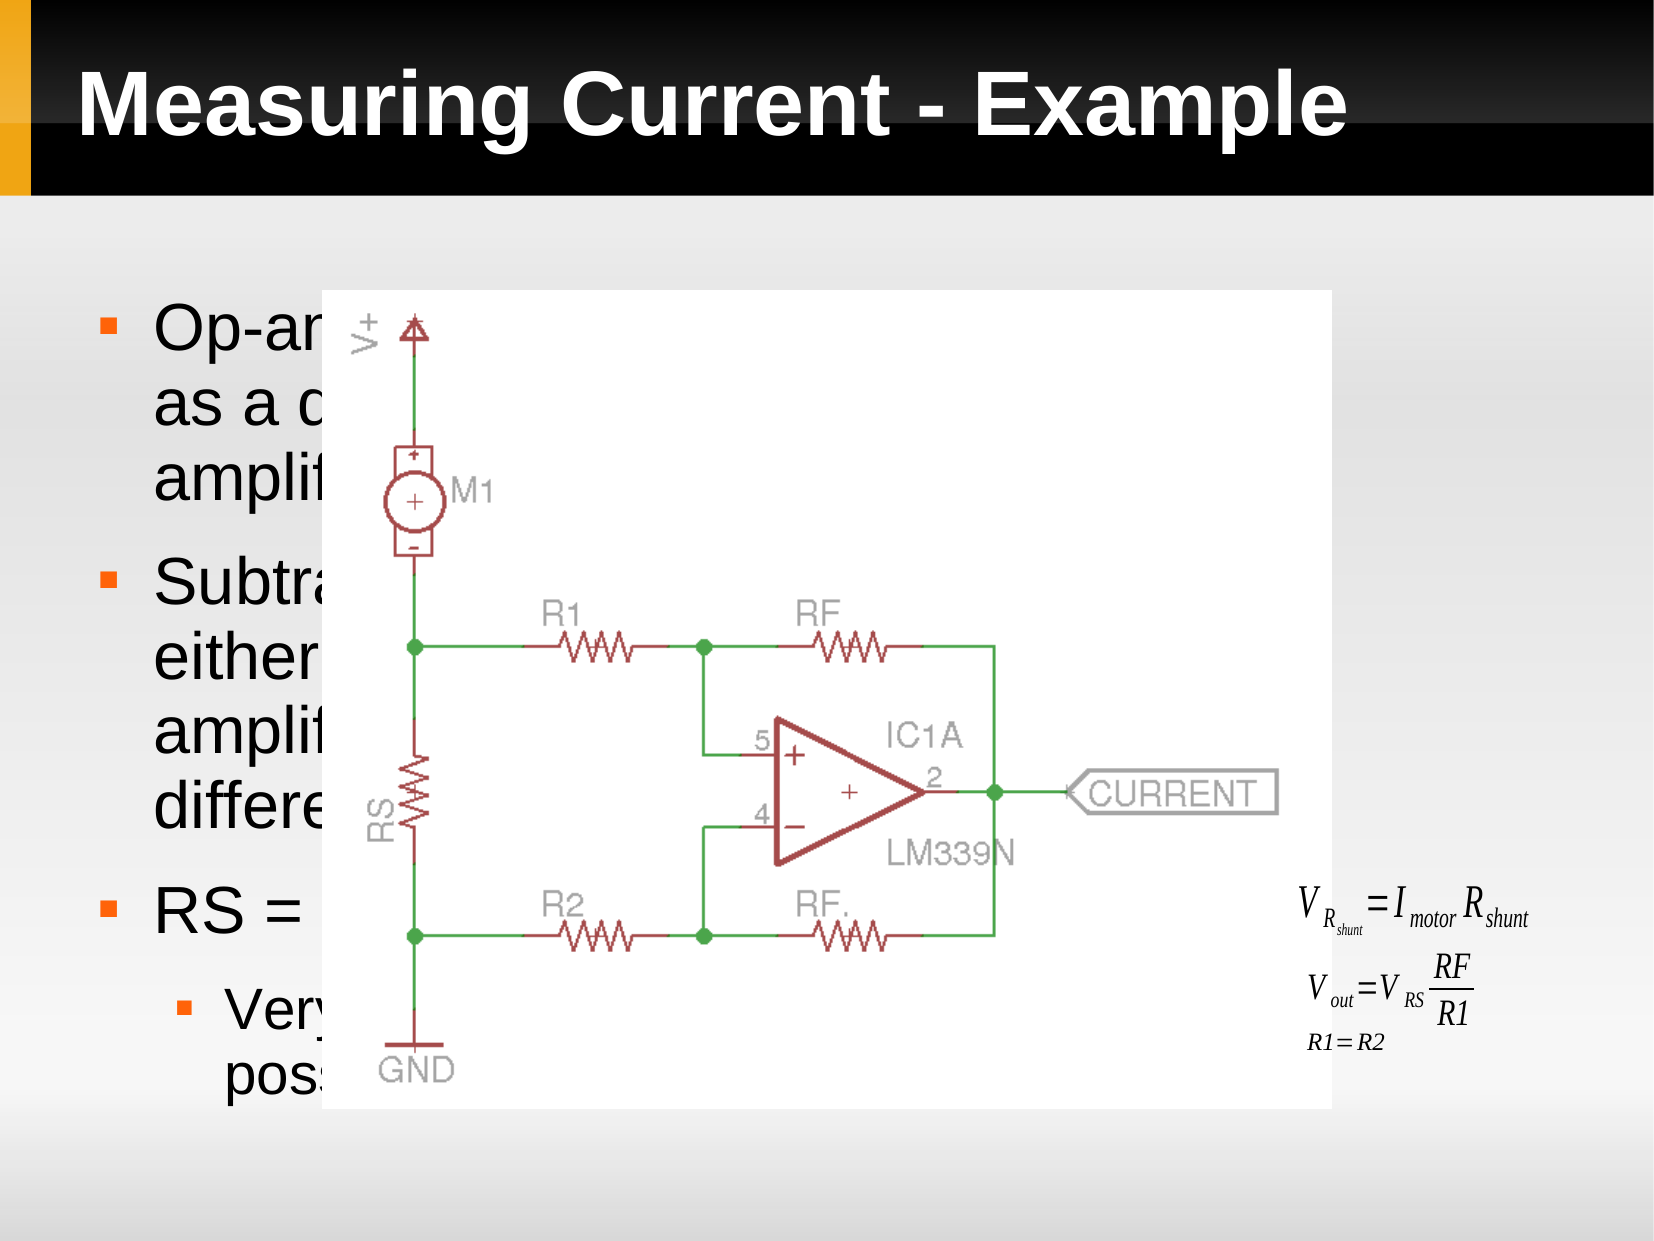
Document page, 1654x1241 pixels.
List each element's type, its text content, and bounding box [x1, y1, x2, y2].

picture [0, 0, 1654, 1241]
title Measuring Current - Example [76, 0, 1565, 208]
list Op-amp configured as a differential amplifier Subtracts voltage at either side of Rs and amplifies the difference RS = shunt resistance Very low value, possibly high wattage! [82, 290, 809, 1182]
chart [1299, 944, 1483, 1056]
chart [1288, 875, 1536, 939]
